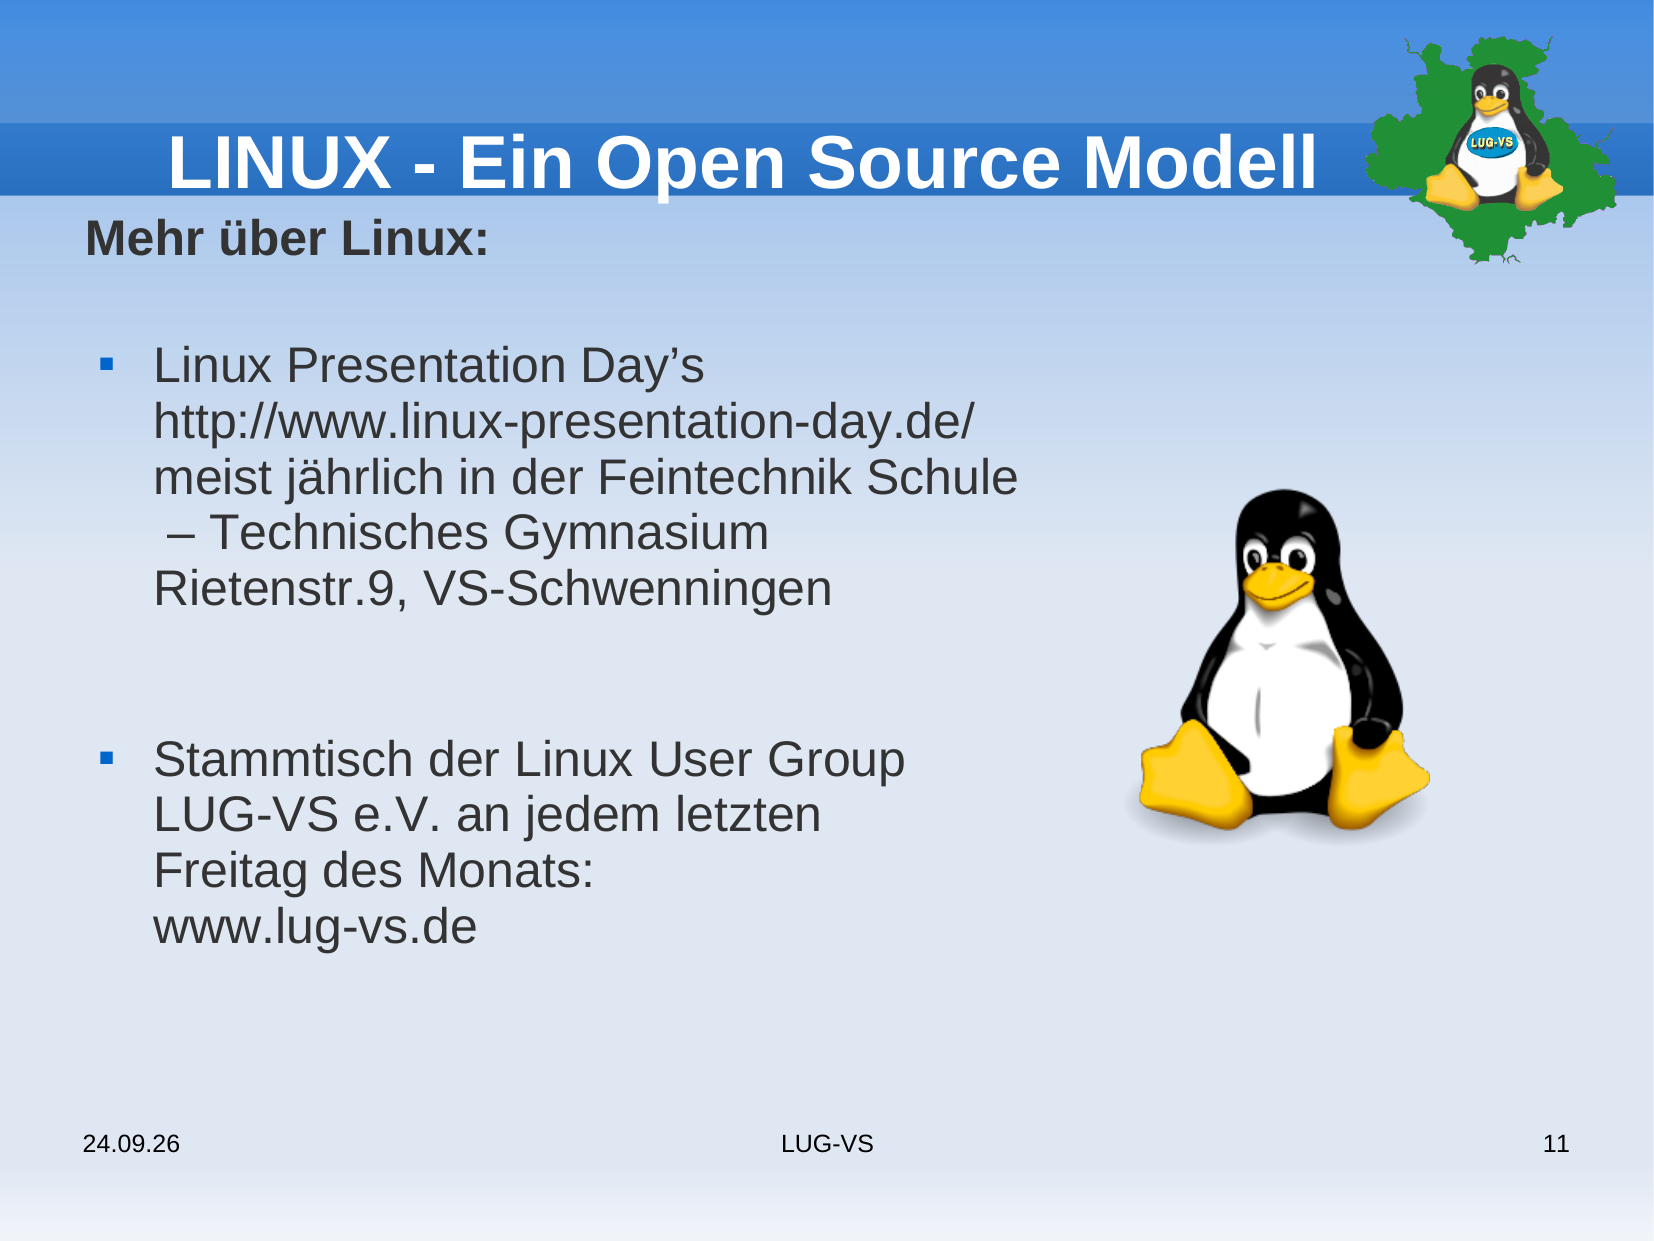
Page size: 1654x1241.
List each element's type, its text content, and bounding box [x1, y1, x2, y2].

list Linux Presentation Day’s http://www.linux-presentation-day.de/ meist jährlich in der Feintechnik Schule – Technisches Gymnasium Rietenstr.9, VS-Schwenningen Stammtisch der Linux User Group LUG-VS e.V. an jedem letzten Freitag des Monats: www.lug-vs.de [82, 337, 1571, 1109]
text_box Mehr über Linux: [14, 209, 981, 266]
title LINUX - Ein Open Source Modell [0, 59, 1489, 267]
picture [0, 0, 1654, 1241]
